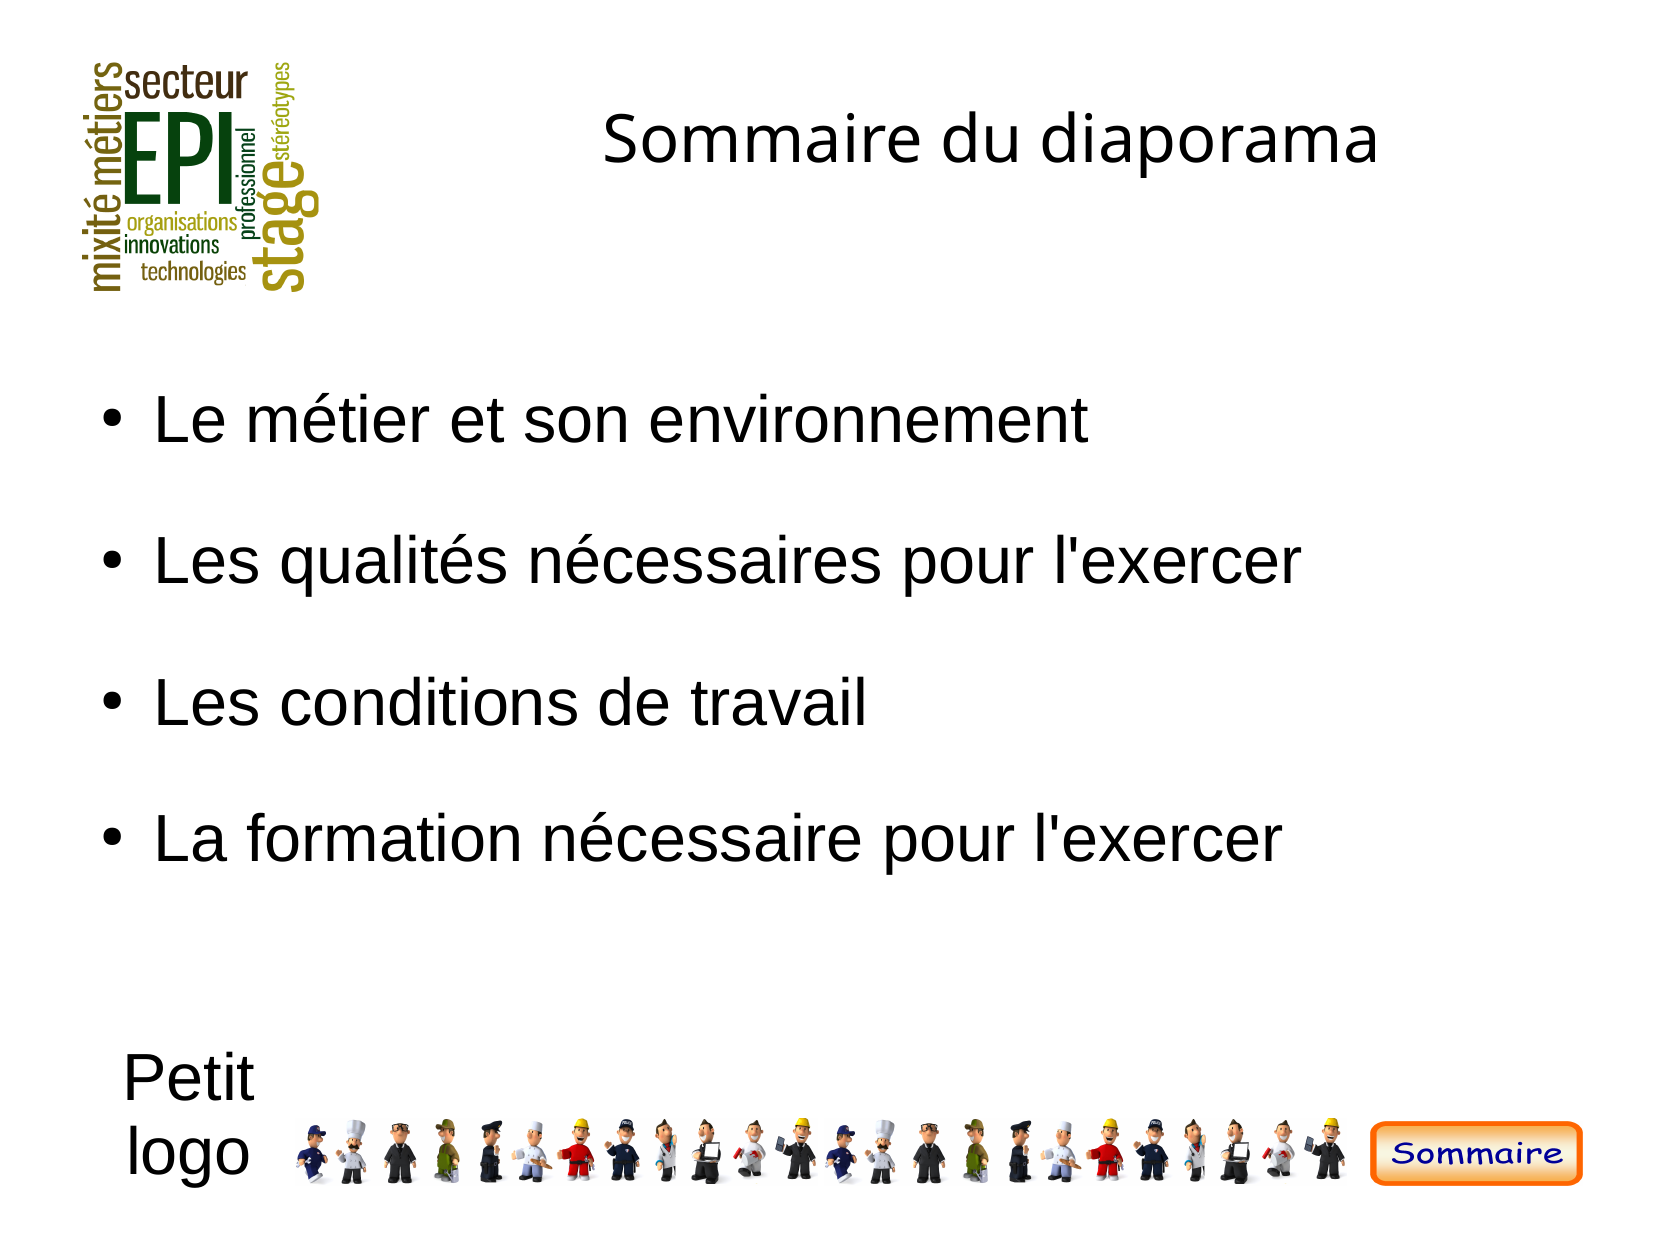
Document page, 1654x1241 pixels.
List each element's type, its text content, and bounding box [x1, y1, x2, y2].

list La formation nécessaire pour l'exercer [82, 801, 1571, 880]
picture [296, 1118, 818, 1186]
list Le métier et son environnement [82, 381, 1571, 457]
list Les conditions de travail [82, 665, 1571, 741]
title Sommaire du diaporama [425, 49, 1560, 225]
picture [82, 58, 319, 296]
picture [1370, 1121, 1583, 1186]
list Les qualités nécessaires pour l'exercer [82, 523, 1571, 599]
text_box Petit logo [82, 1039, 296, 1189]
picture [824, 1118, 1347, 1186]
